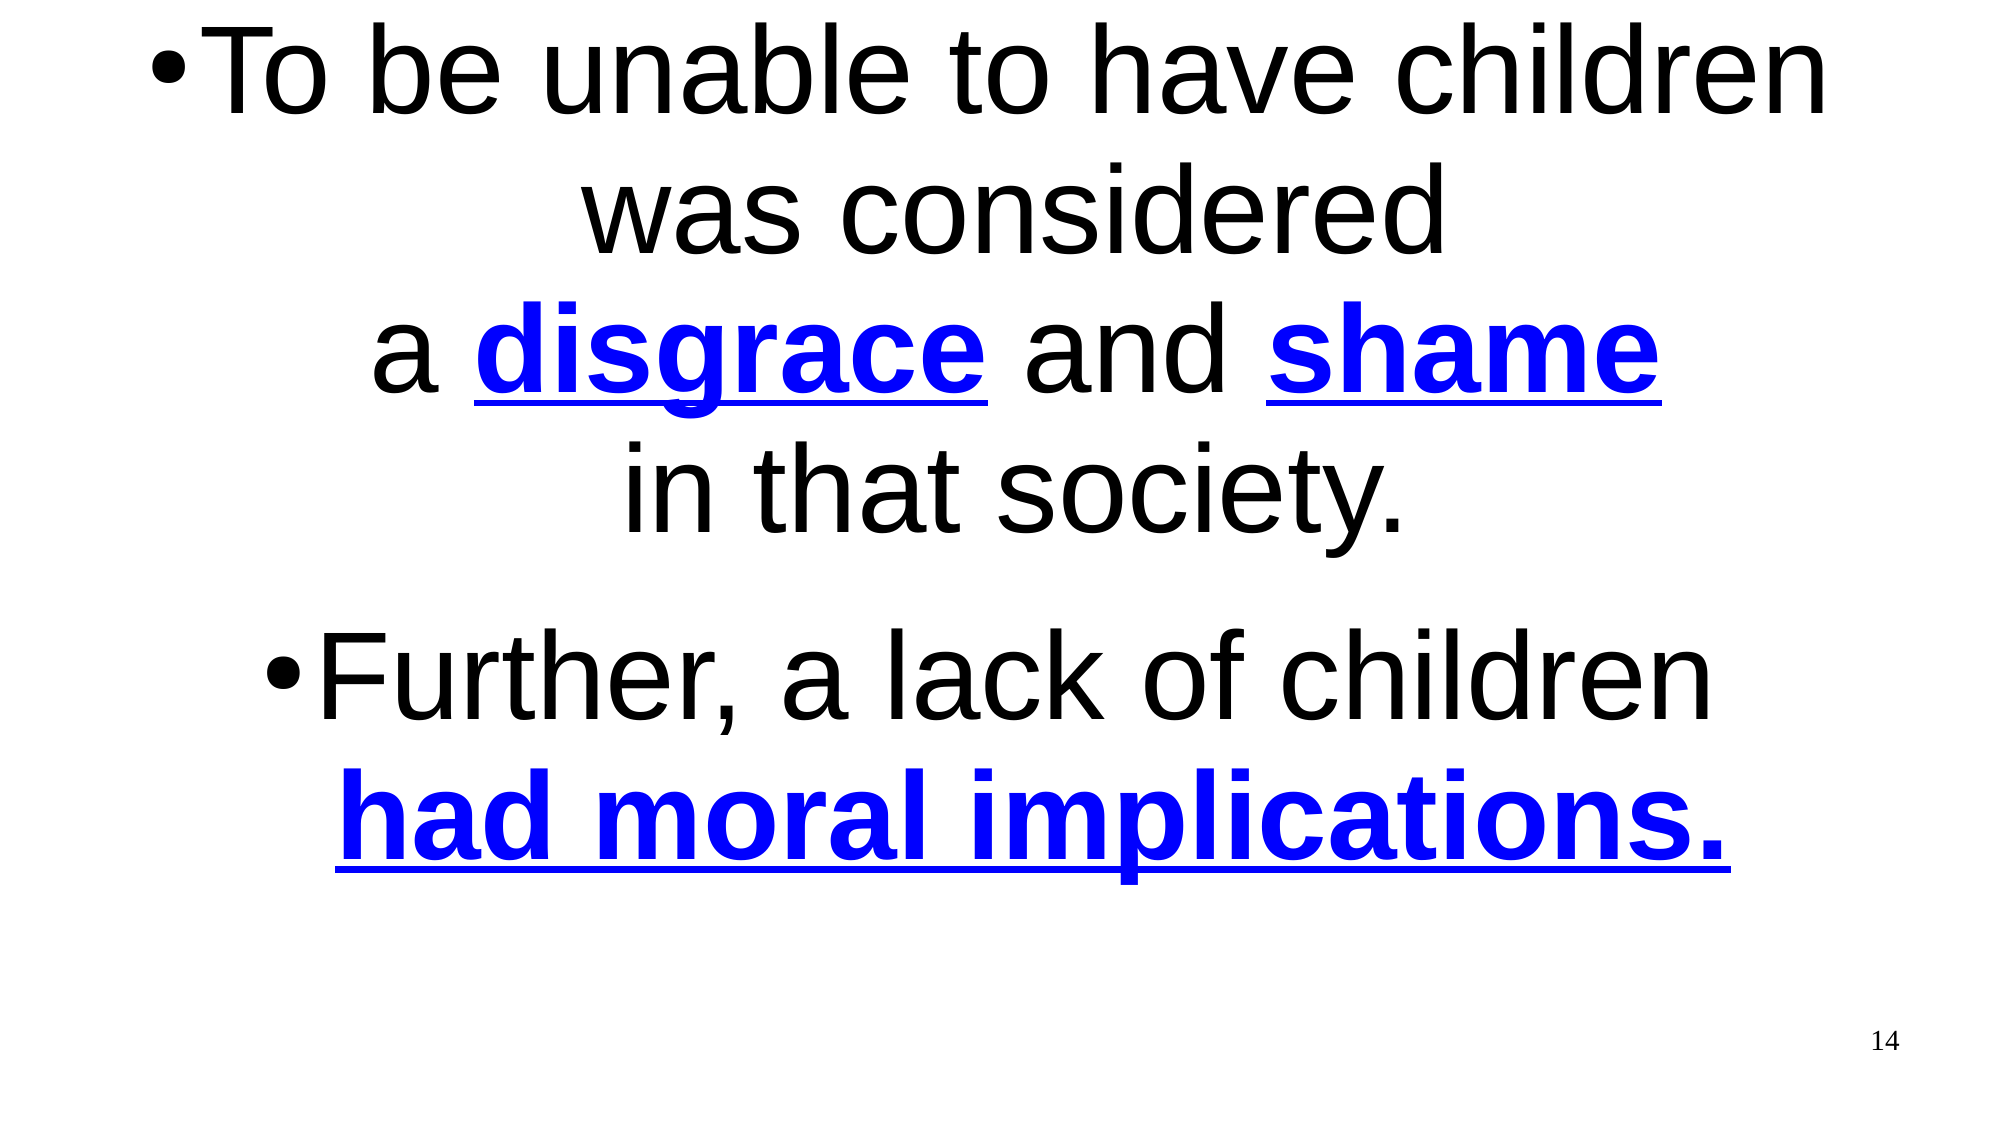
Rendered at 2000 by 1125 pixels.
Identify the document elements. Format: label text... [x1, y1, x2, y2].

list To be unable to have children was considered a disgrace and shame in that society. Further, a lack of children had moral implications. [0, 0, 1996, 1123]
